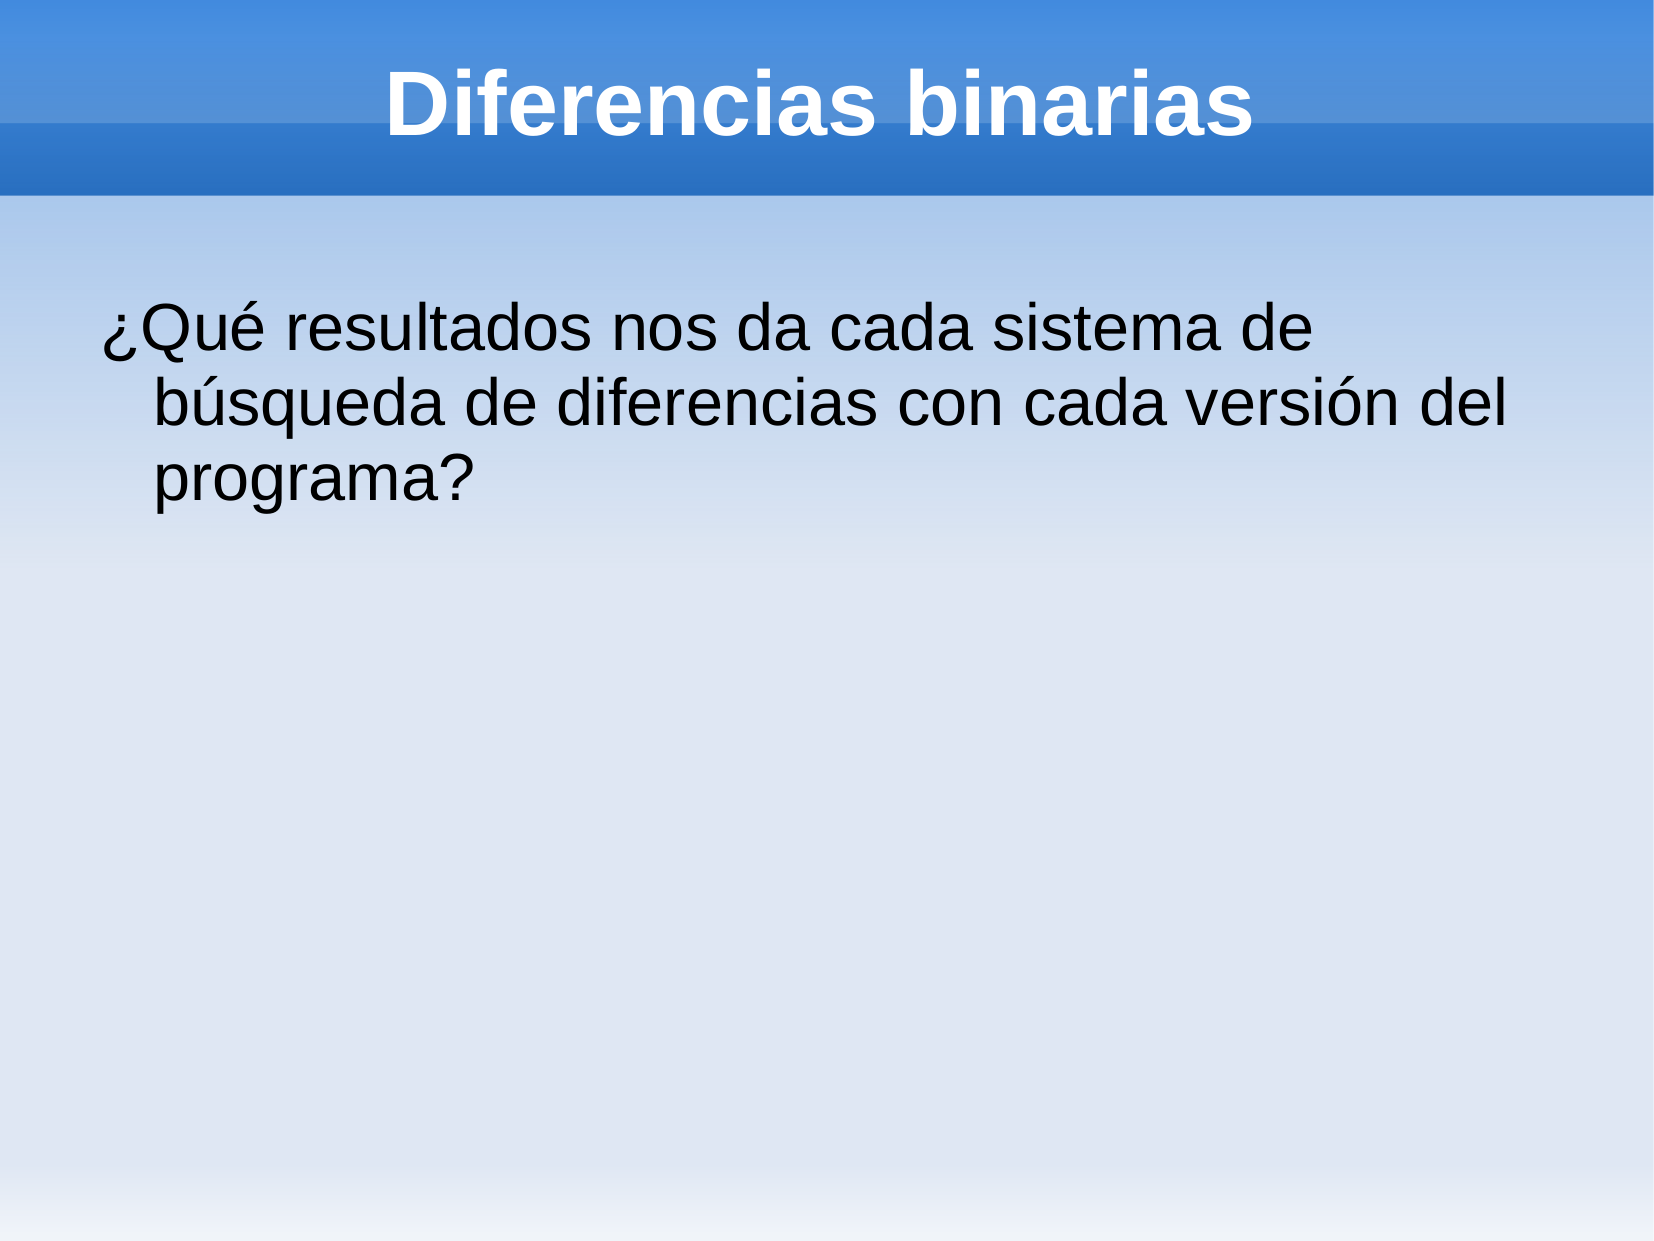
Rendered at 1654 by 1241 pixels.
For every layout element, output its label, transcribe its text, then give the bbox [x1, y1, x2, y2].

title Diferencias binarias [76, 7, 1565, 200]
picture [0, 0, 1654, 1241]
list ¿Qué resultados nos da cada sistema de búsqueda de diferencias con cada versión del programa? [82, 290, 1571, 1094]
